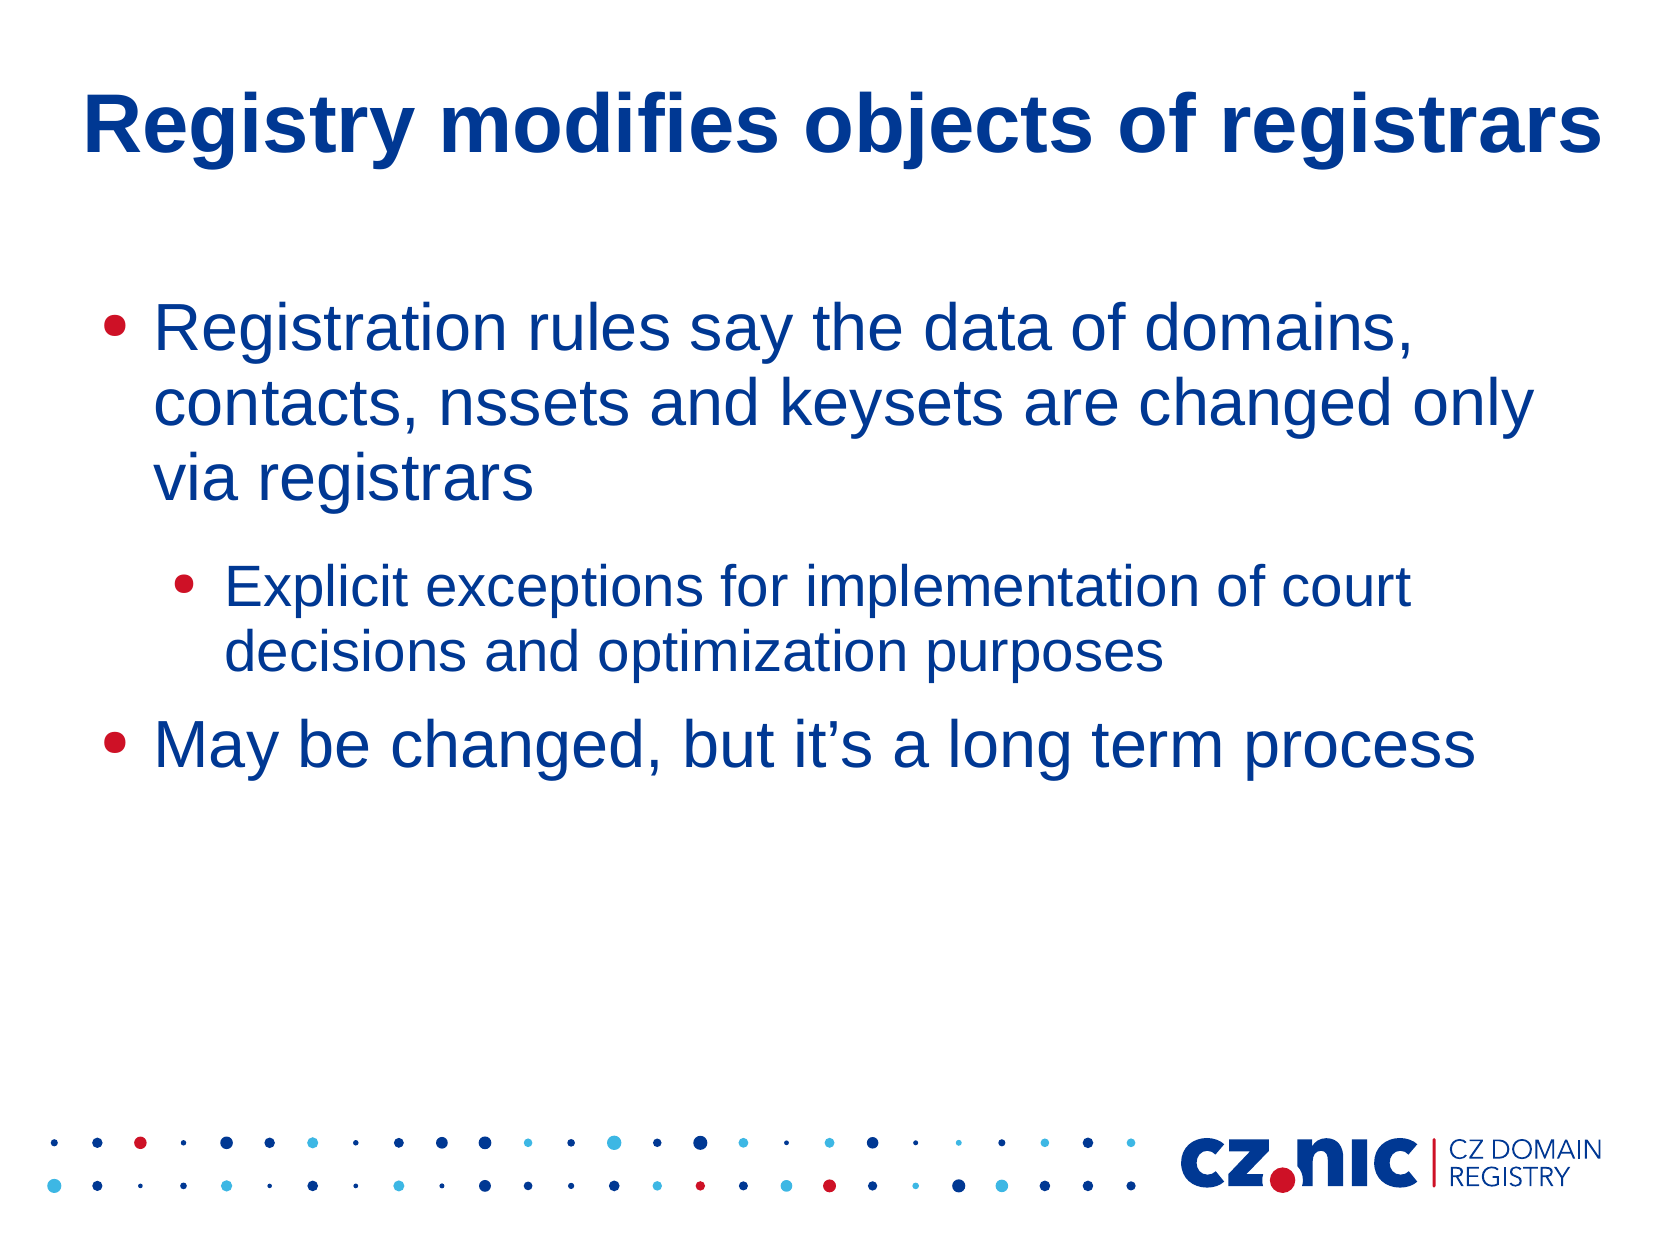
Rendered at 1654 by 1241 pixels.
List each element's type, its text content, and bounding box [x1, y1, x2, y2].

list Registration rules say the data of domains, contacts, nssets and keysets are changed only via registrars Explicit exceptions for implementation of court decisions and optimization purposes May be changed, but it’s a long term process [82, 290, 1571, 1109]
title Registry modifies objects of registrars [82, 31, 1619, 218]
